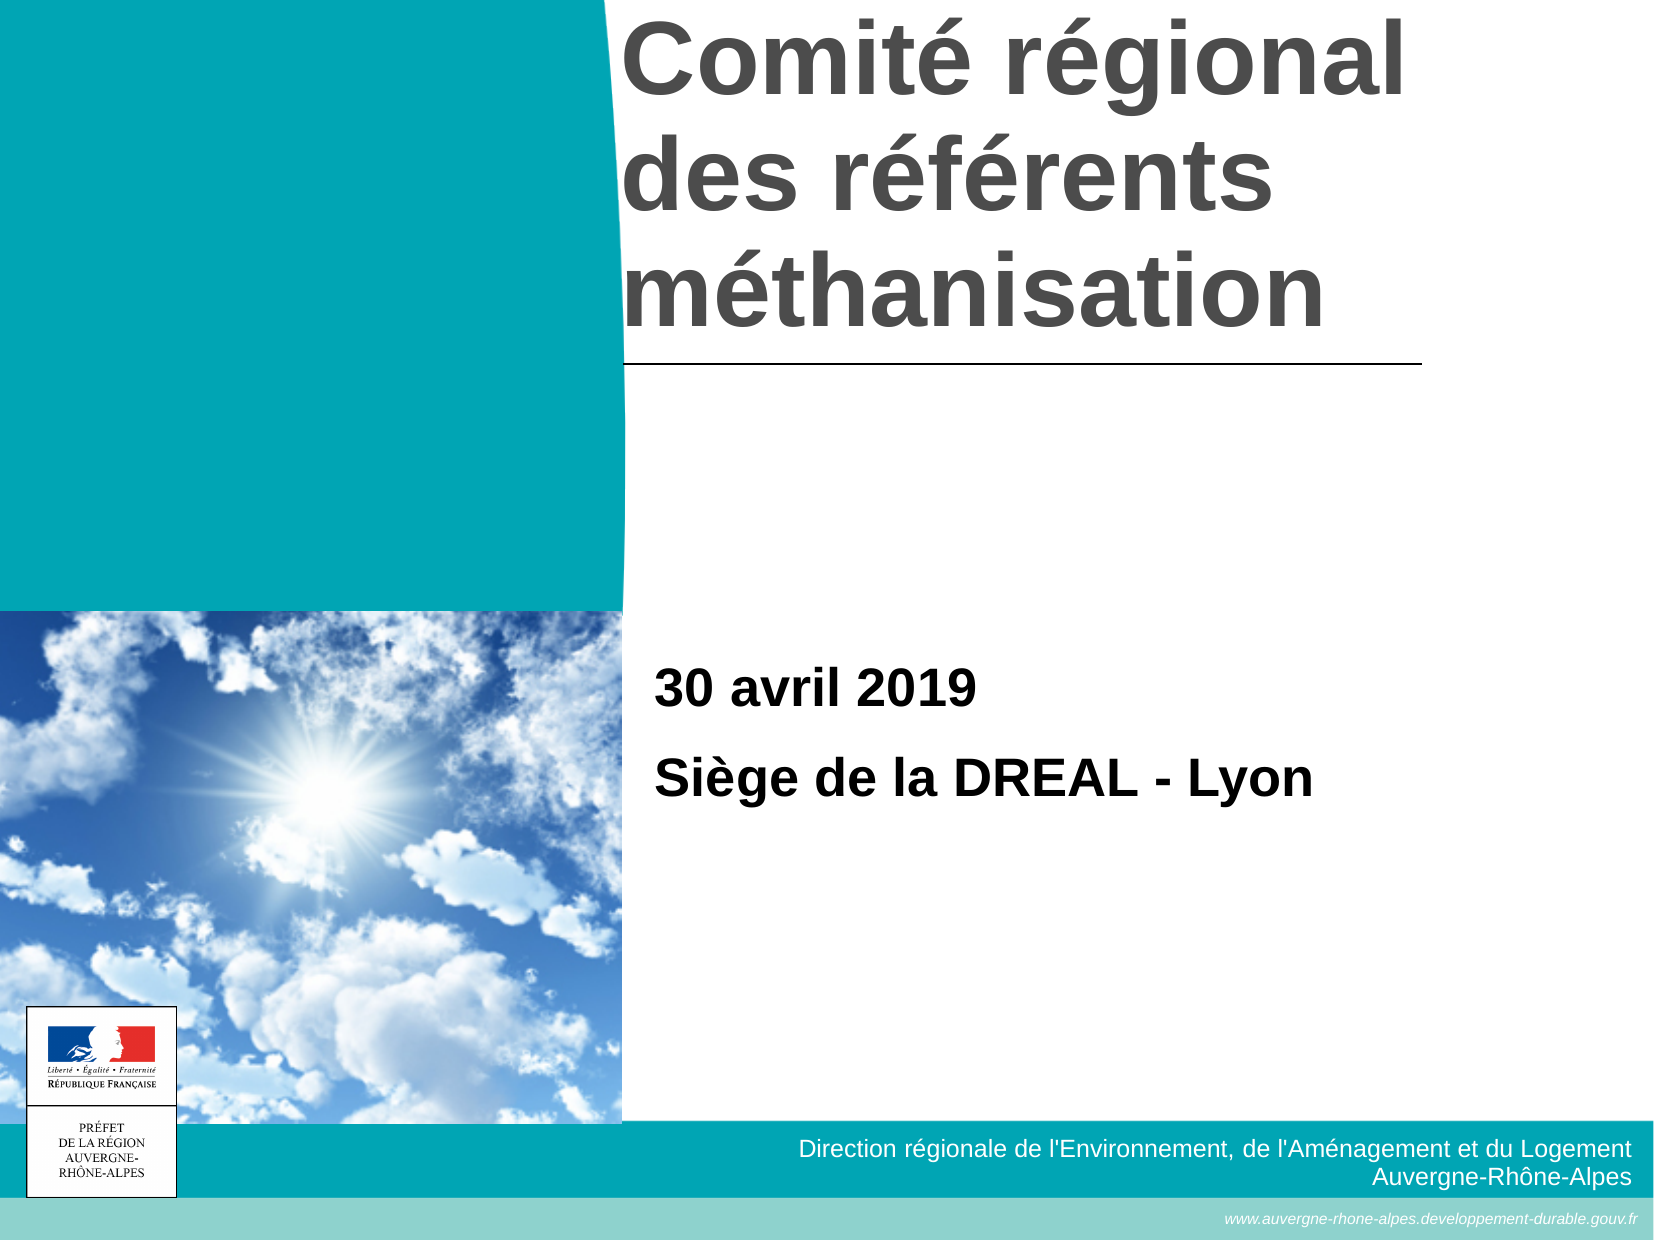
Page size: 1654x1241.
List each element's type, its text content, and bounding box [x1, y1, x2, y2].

subtitle 30 avril 2019 Siège de la DREAL - Lyon [654, 537, 1612, 929]
title Comité régional des référents méthanisation [620, 0, 1565, 349]
picture [0, 0, 1654, 1240]
